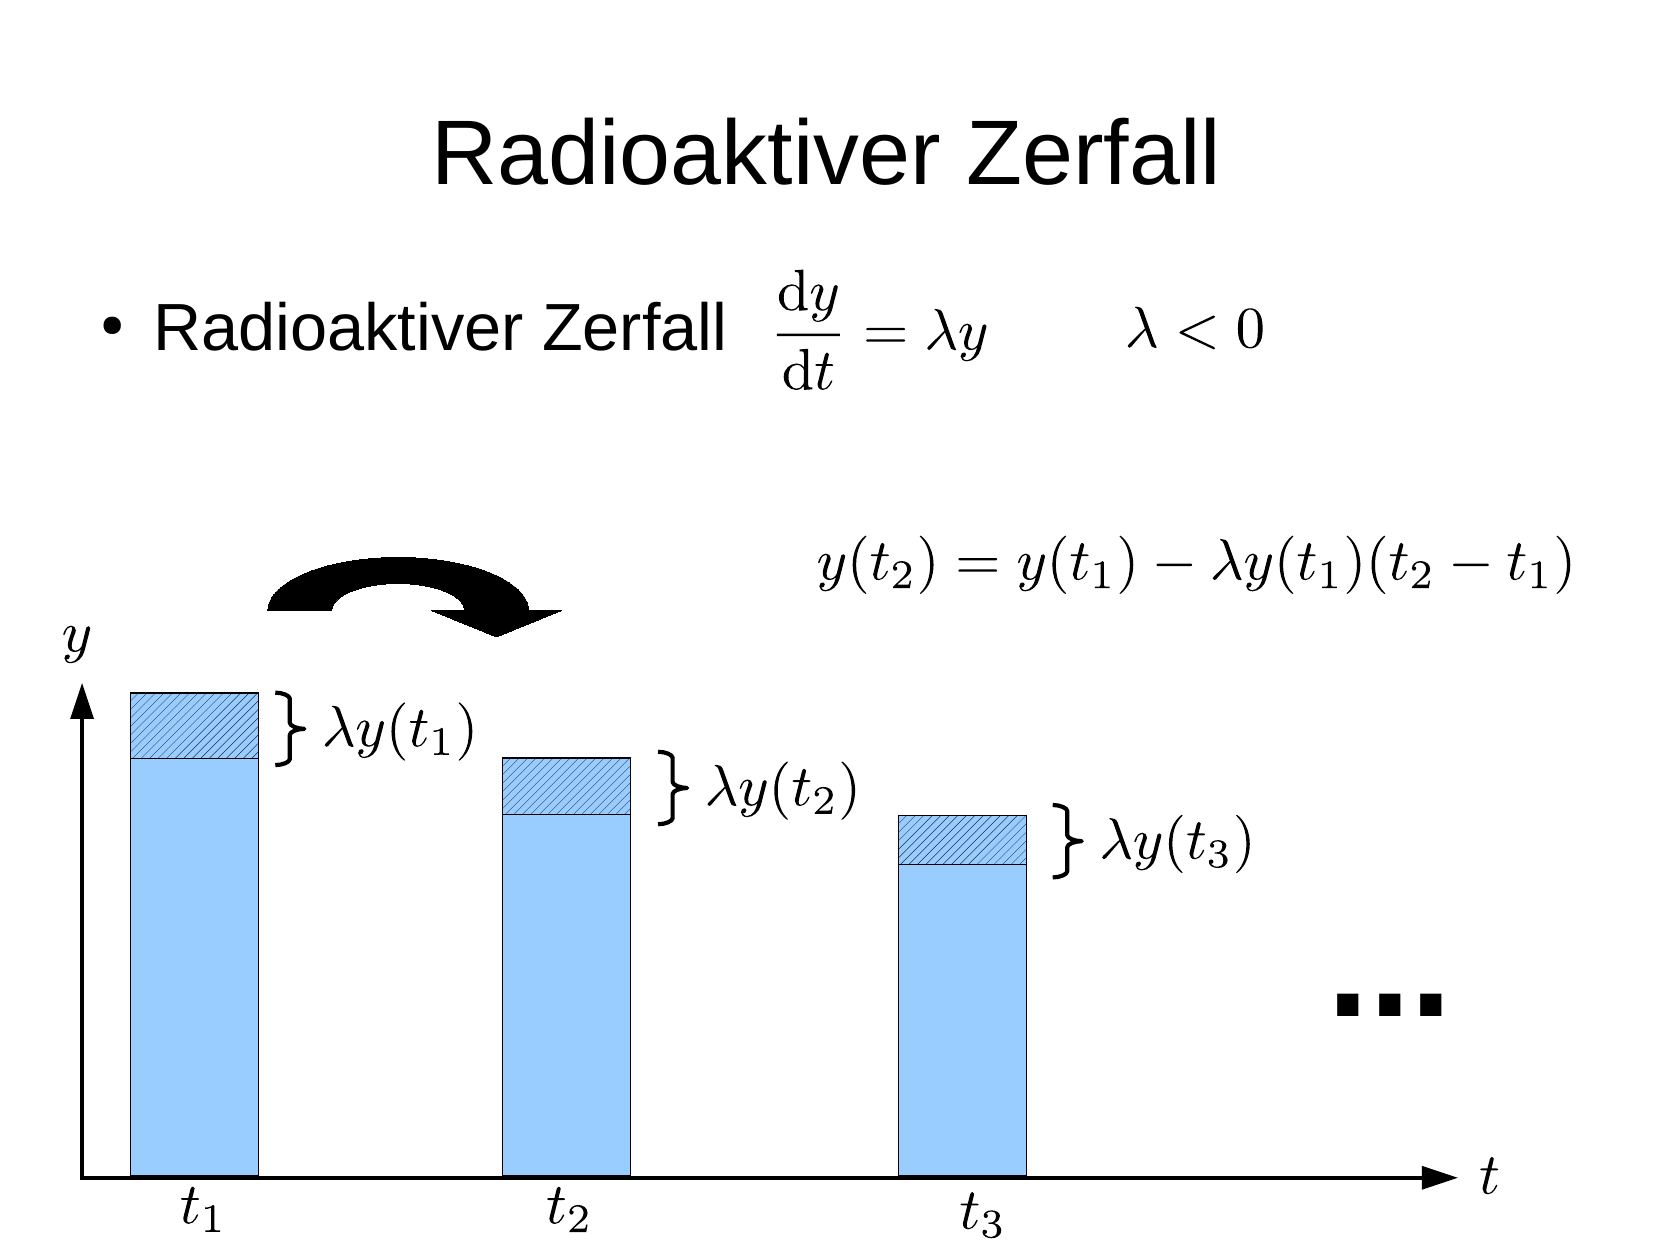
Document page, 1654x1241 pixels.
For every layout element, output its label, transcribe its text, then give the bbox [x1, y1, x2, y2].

text_box [61, 625, 93, 664]
text_box [130, 692, 259, 1176]
text_box [1099, 814, 1256, 874]
text_box [704, 761, 861, 820]
text_box ... [1312, 873, 1468, 1056]
text_box [545, 1186, 591, 1233]
text_box [816, 535, 1576, 594]
list Radioaktiver Zerfall [82, 290, 1571, 1094]
text_box [776, 269, 989, 390]
text_box [898, 815, 1027, 1176]
text_box [502, 757, 631, 1176]
text_box [1478, 1157, 1500, 1195]
text_box [959, 1192, 1004, 1239]
text_box [179, 1186, 224, 1232]
text_box [1124, 306, 1265, 350]
text_box [321, 702, 478, 761]
text_box [267, 557, 562, 637]
title Radioaktiver Zerfall [82, 56, 1571, 250]
